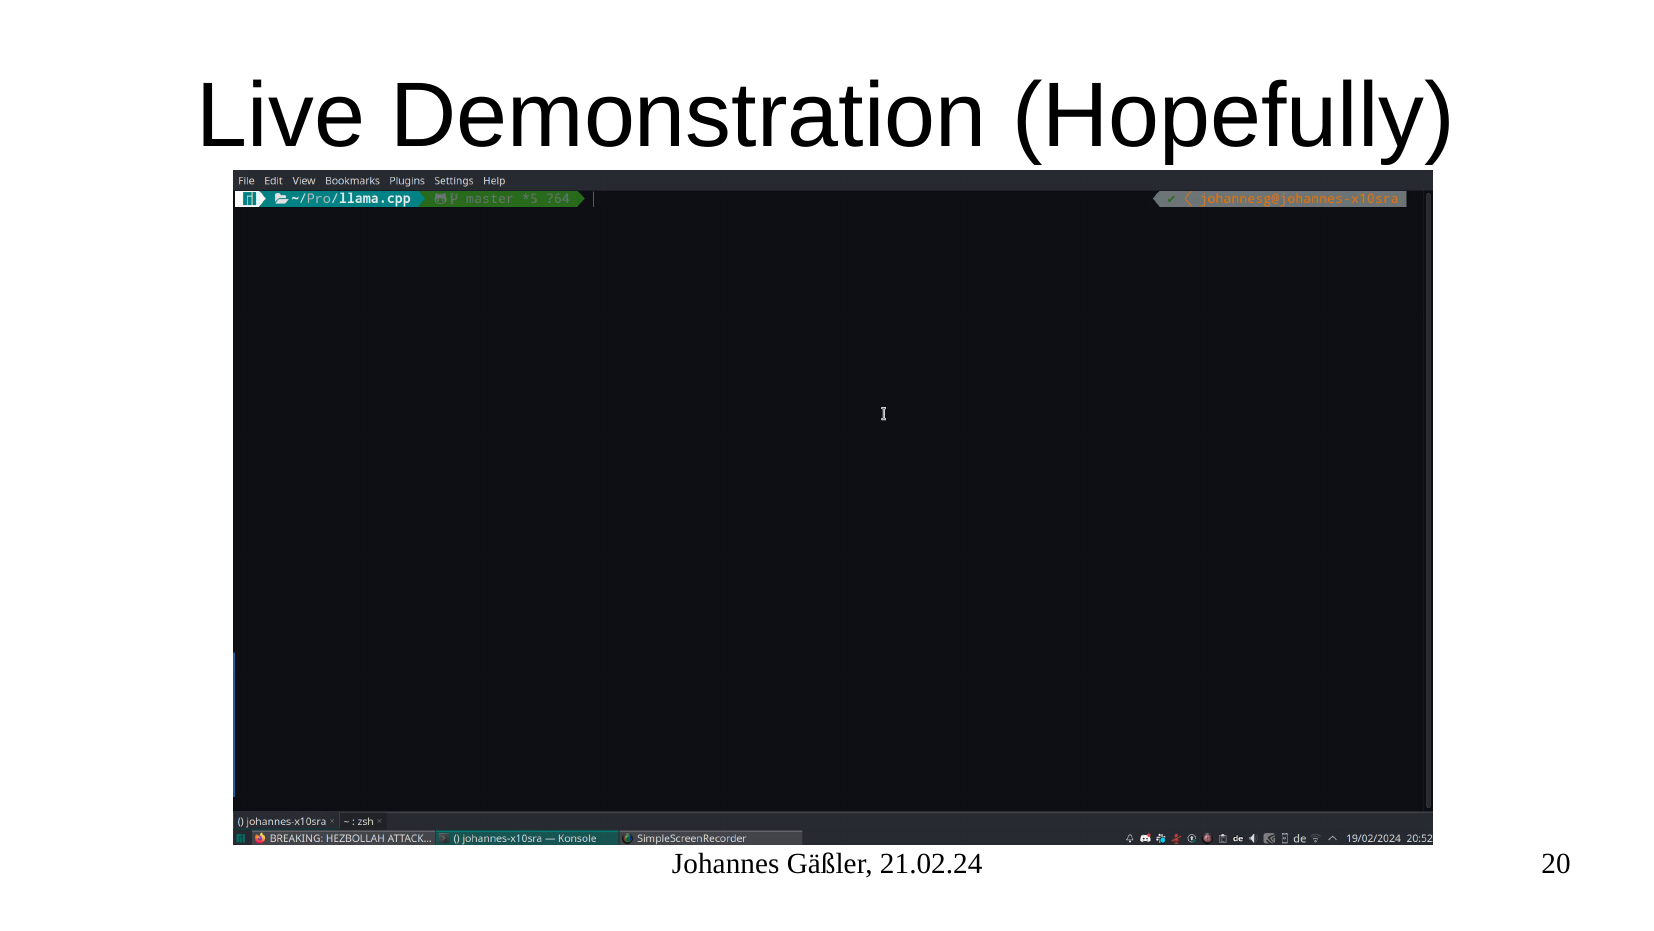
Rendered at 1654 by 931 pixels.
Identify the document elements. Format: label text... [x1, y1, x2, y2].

title Live Demonstration (Hopefully) [82, 37, 1571, 193]
text_box [232, 169, 1433, 845]
